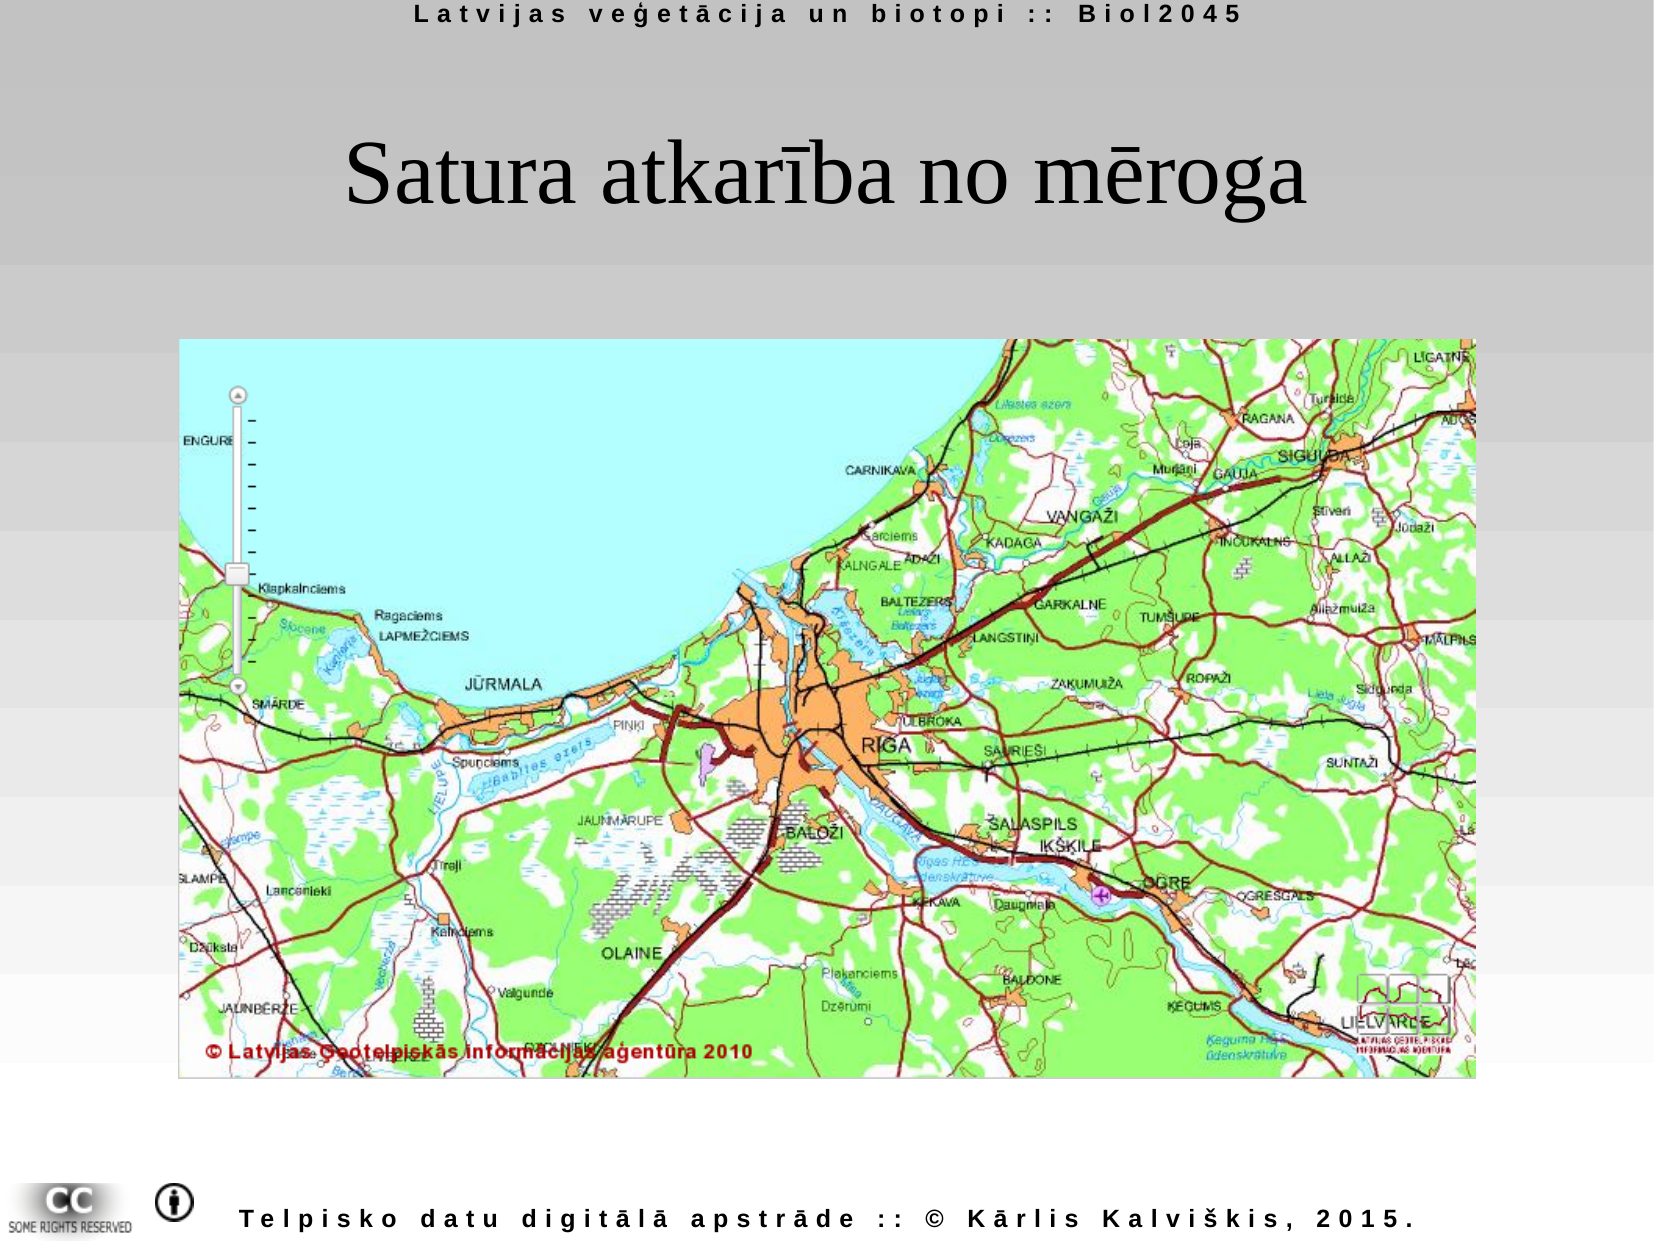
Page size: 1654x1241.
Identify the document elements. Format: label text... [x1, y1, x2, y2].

title Satura atkarība no mēroga [29, 49, 1625, 296]
picture [0, 0, 1654, 1241]
